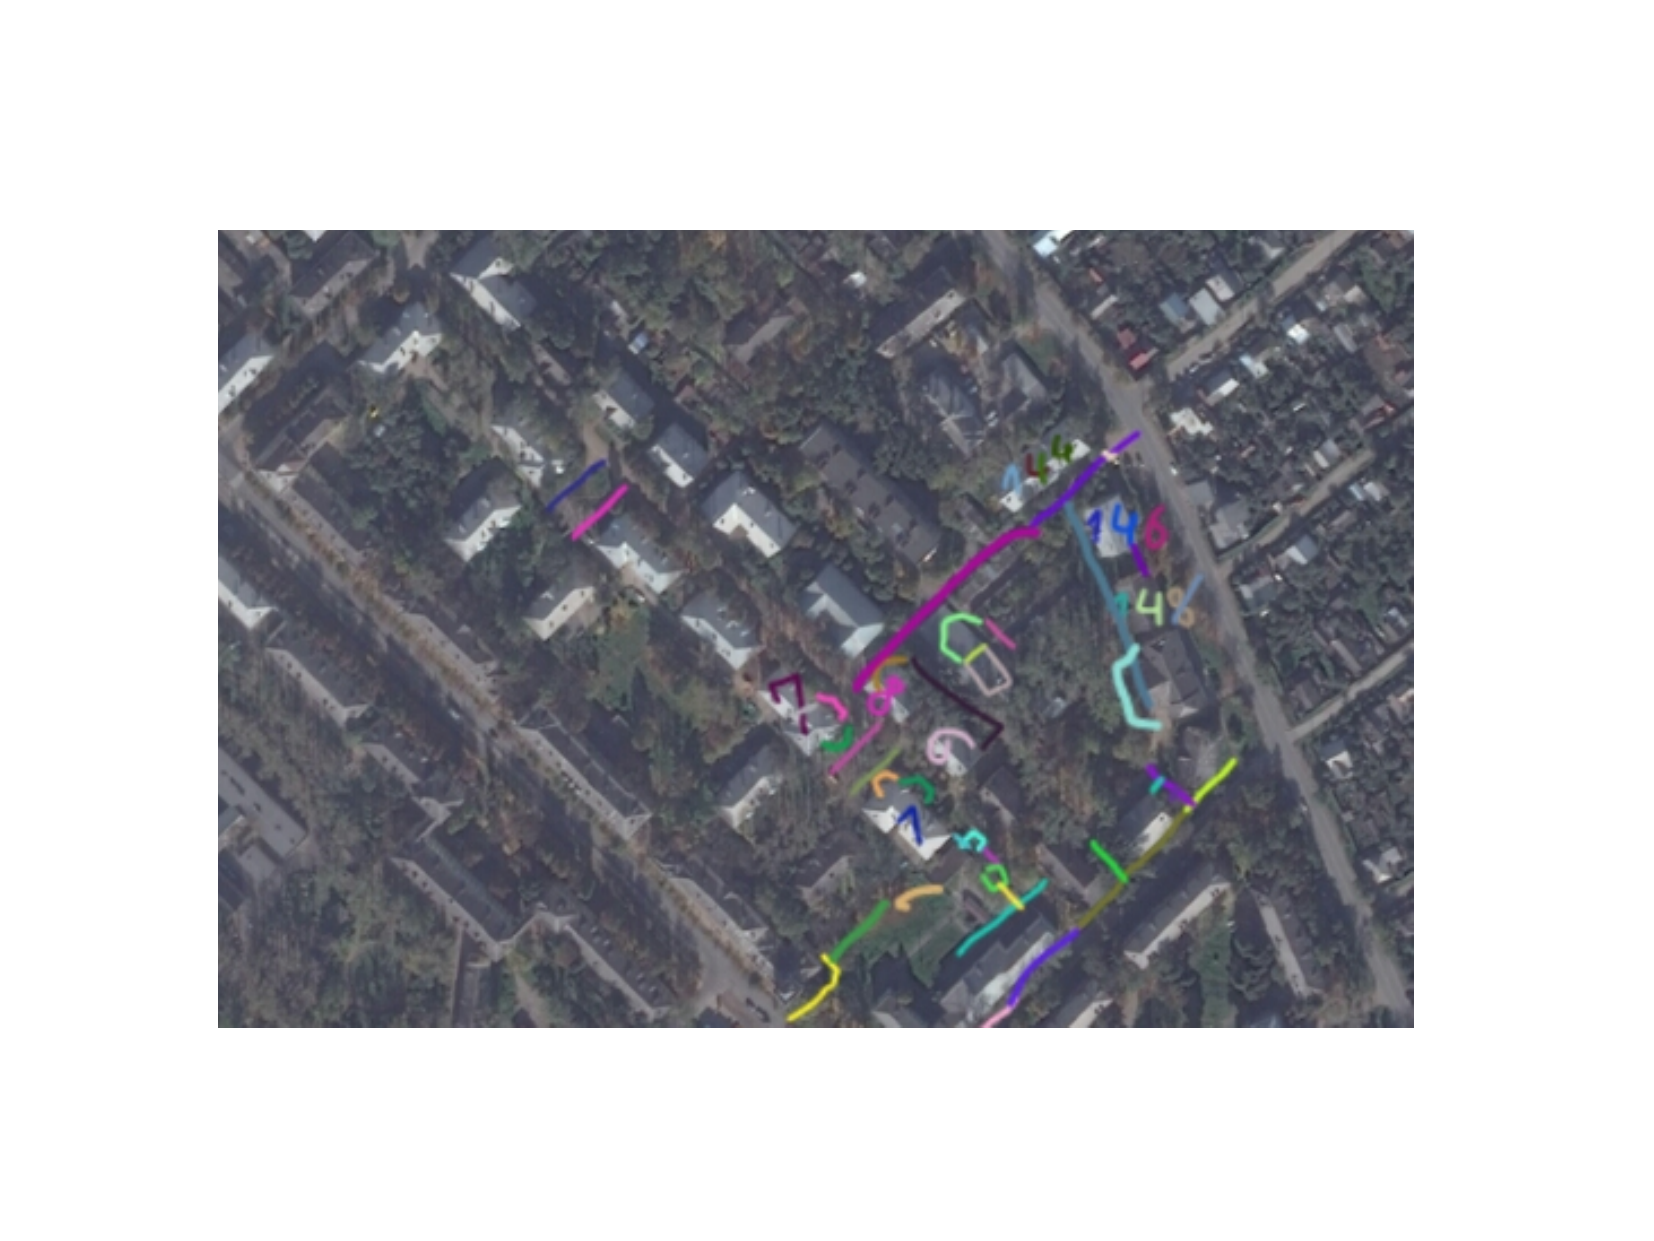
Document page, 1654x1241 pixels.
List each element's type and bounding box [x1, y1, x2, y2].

picture [218, 230, 1414, 1028]
